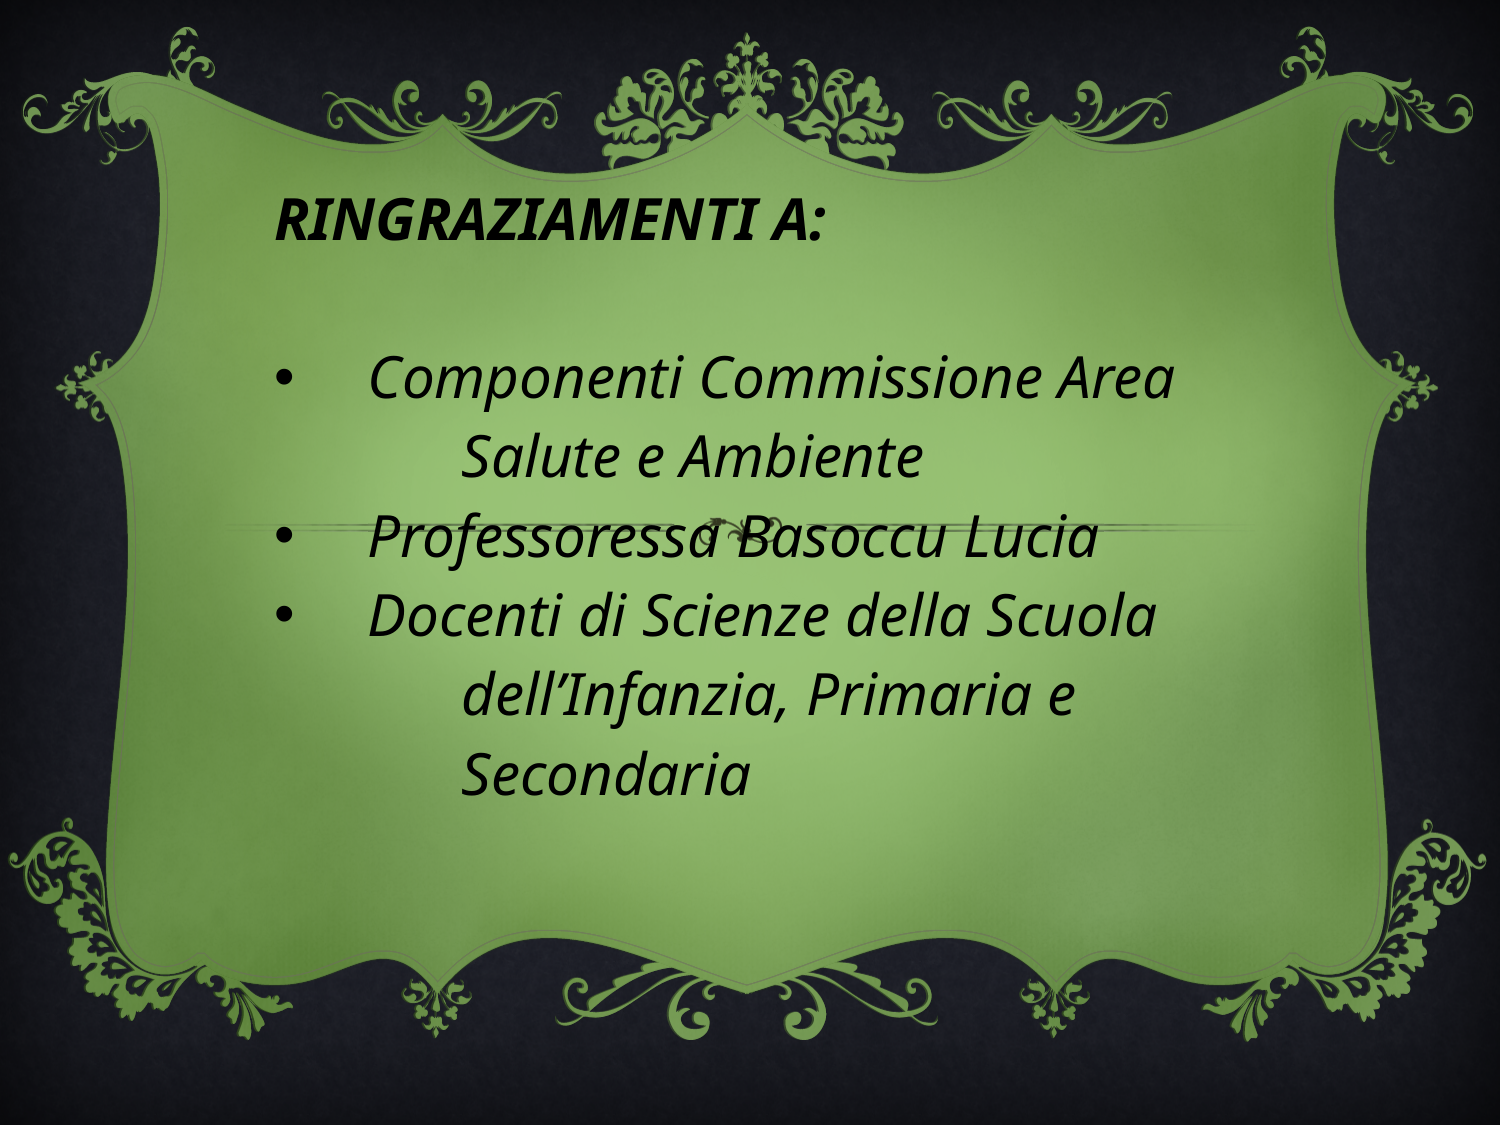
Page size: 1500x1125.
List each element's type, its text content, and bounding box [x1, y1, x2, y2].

picture [0, 0, 1500, 1125]
text_box RINGRAZIAMENTI A: Componenti Commissione Area Salute e Ambiente Professoressa Basoccu Lucia Docenti di Scienze della Scuola dell’Infanzia, Primaria e Secondaria [259, 170, 1303, 1125]
